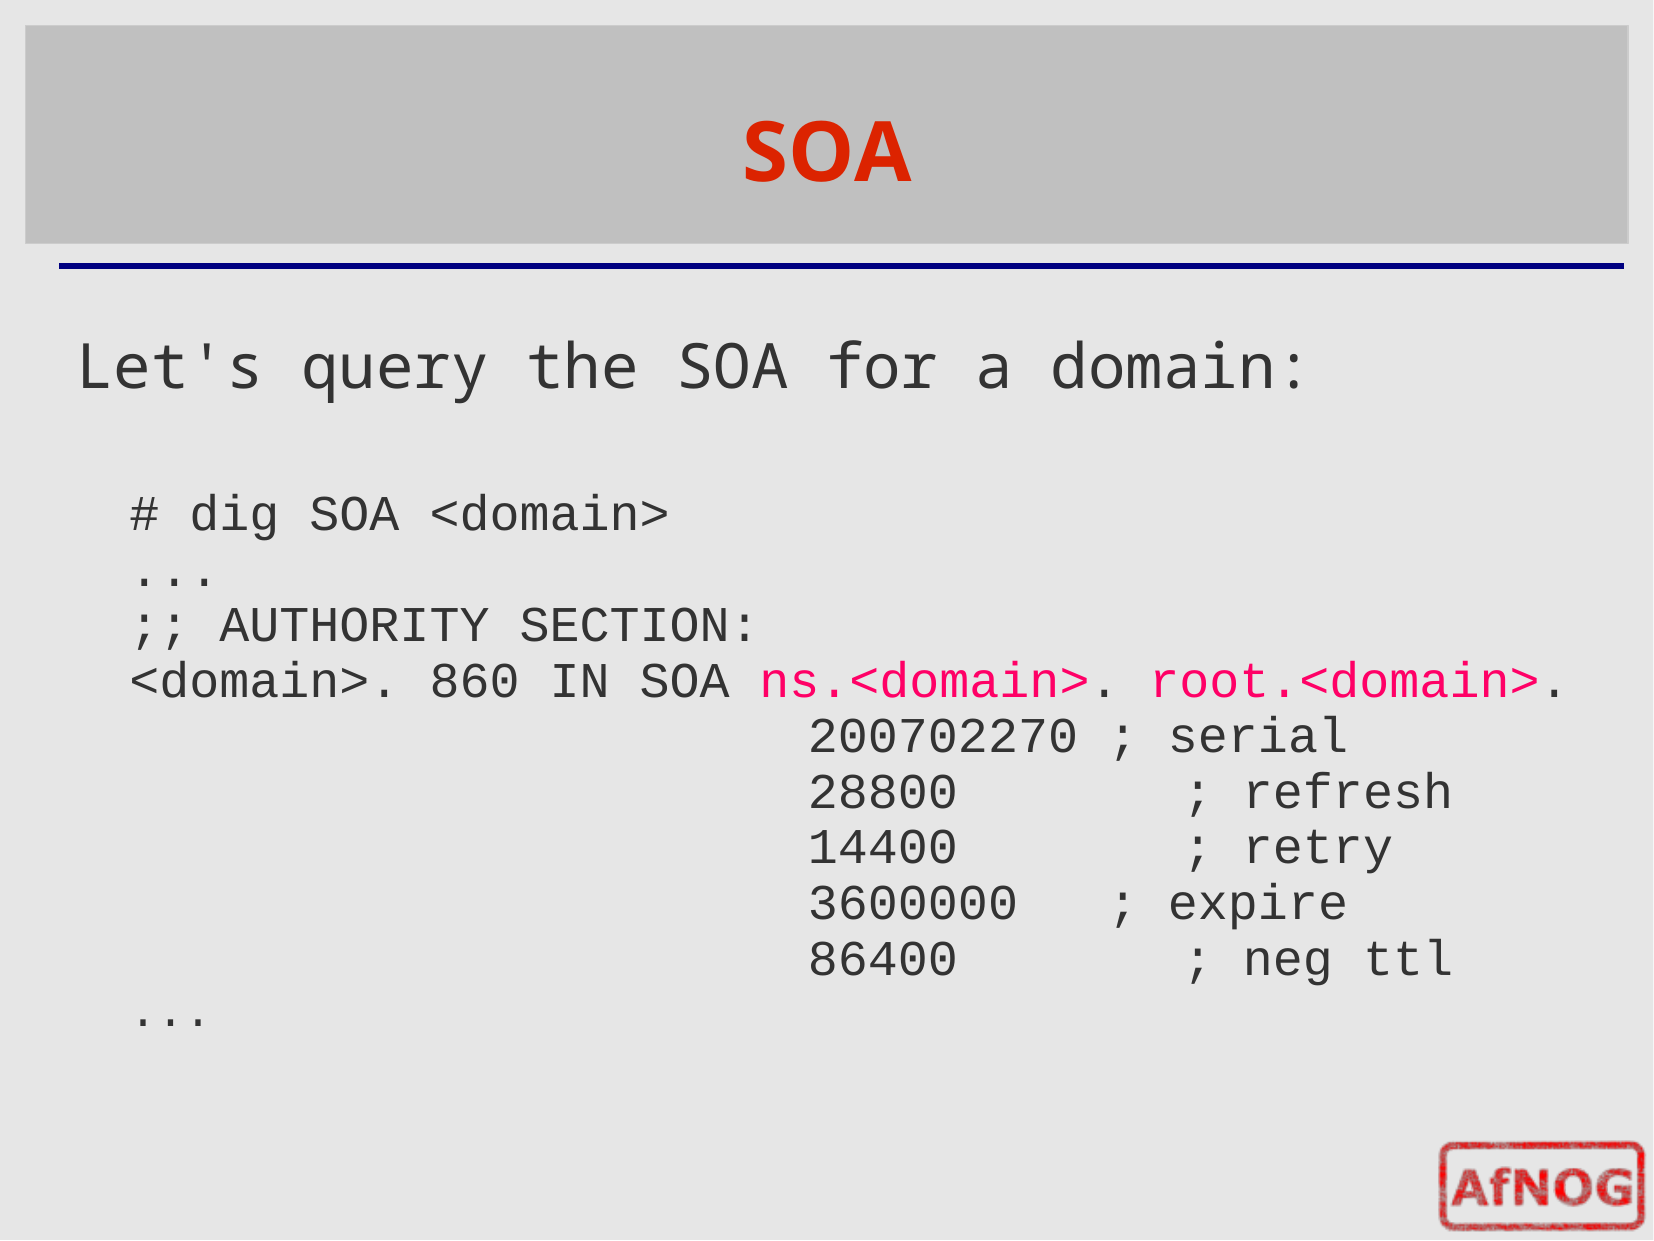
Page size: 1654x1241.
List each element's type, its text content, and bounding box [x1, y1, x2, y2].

title SOA [121, 46, 1534, 254]
list Let's query the SOA for a domain: # dig SOA <domain> ... ;; AUTHORITY SECTION: <domain>. 860 IN SOA ns.<domain>. root.<domain>. 200702270 ; serial 28800 ; refresh 14400 ; retry 3600000 ; expire 86400 ; neg ttl ... [59, 322, 1595, 1132]
picture [1437, 1139, 1648, 1235]
